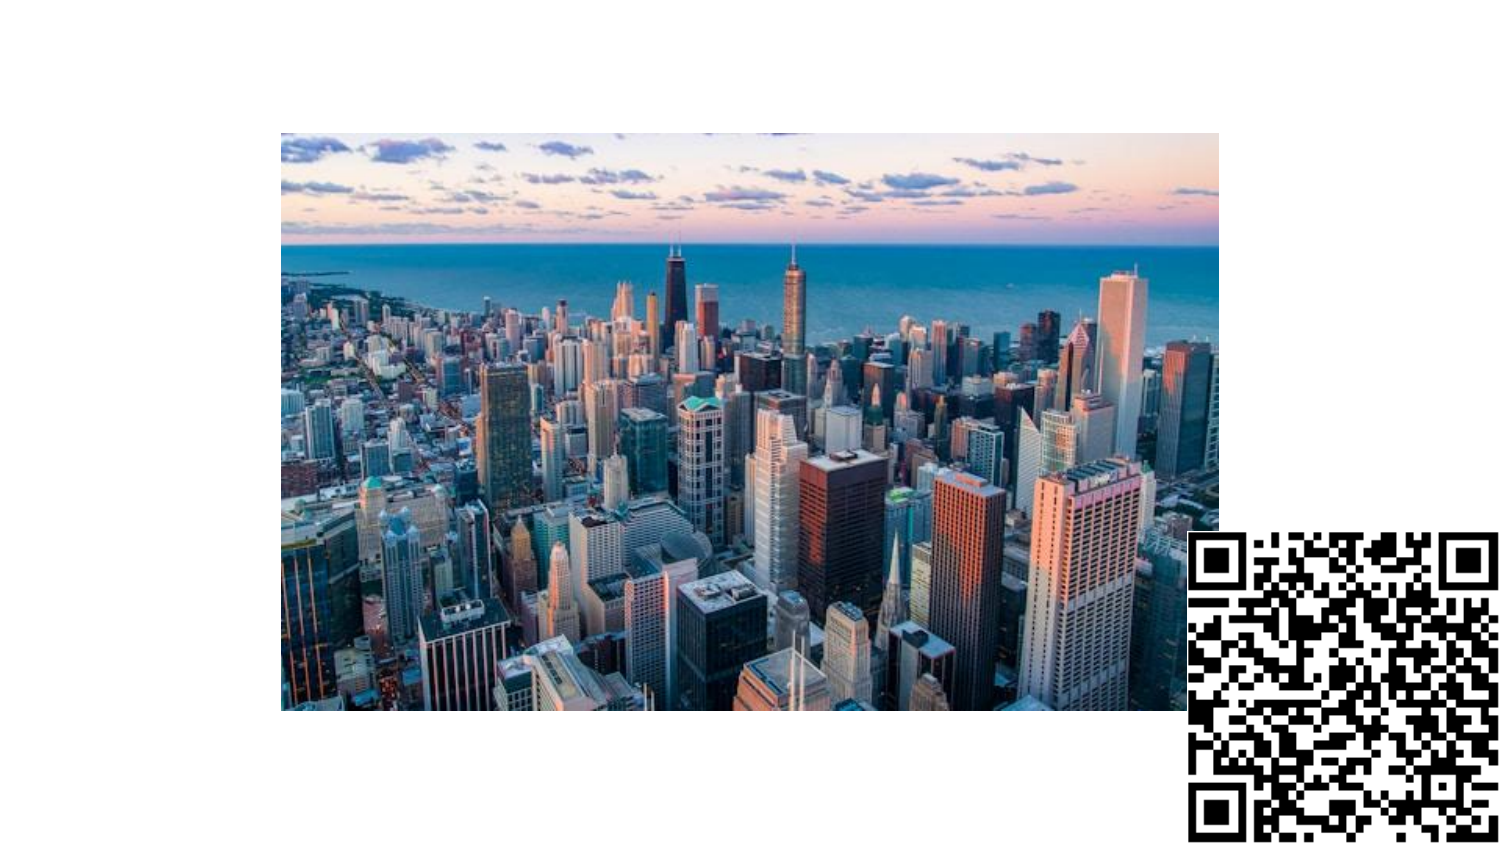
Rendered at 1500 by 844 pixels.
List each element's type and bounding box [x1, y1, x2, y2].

picture [281, 133, 1500, 844]
